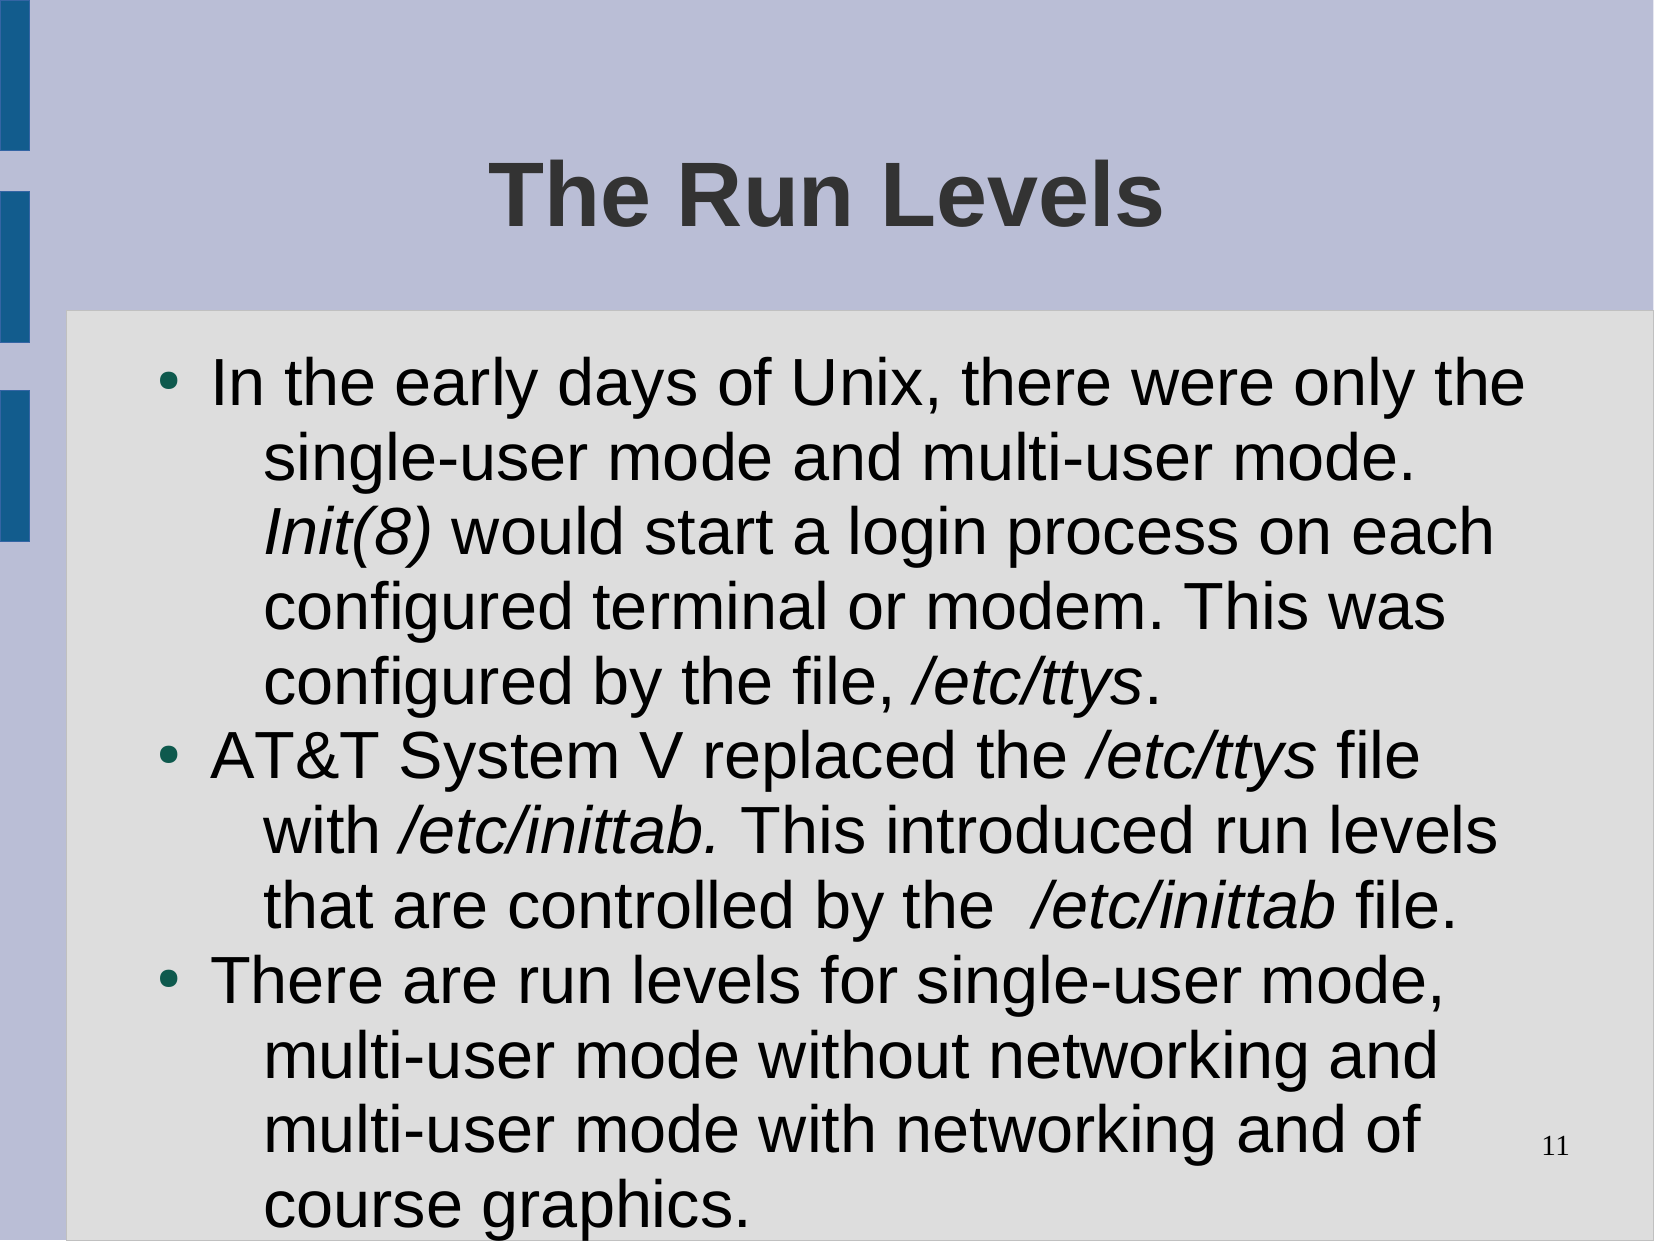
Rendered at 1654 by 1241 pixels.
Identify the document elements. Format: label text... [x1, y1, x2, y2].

title The Run Levels [121, 91, 1534, 299]
list In the early days of Unix, there were only the single-user mode and multi-user mode. Init(8) would start a login process on each configured terminal or modem. This was configured by the file, /etc/ttys. AT&T System V replaced the /etc/ttys file with /etc/inittab. This introduced run levels that are controlled by the /etc/inittab file. There are run levels for single-user mode, multi-user mode without networking and multi-user mode with networking and of course graphics. [121, 344, 1534, 1241]
